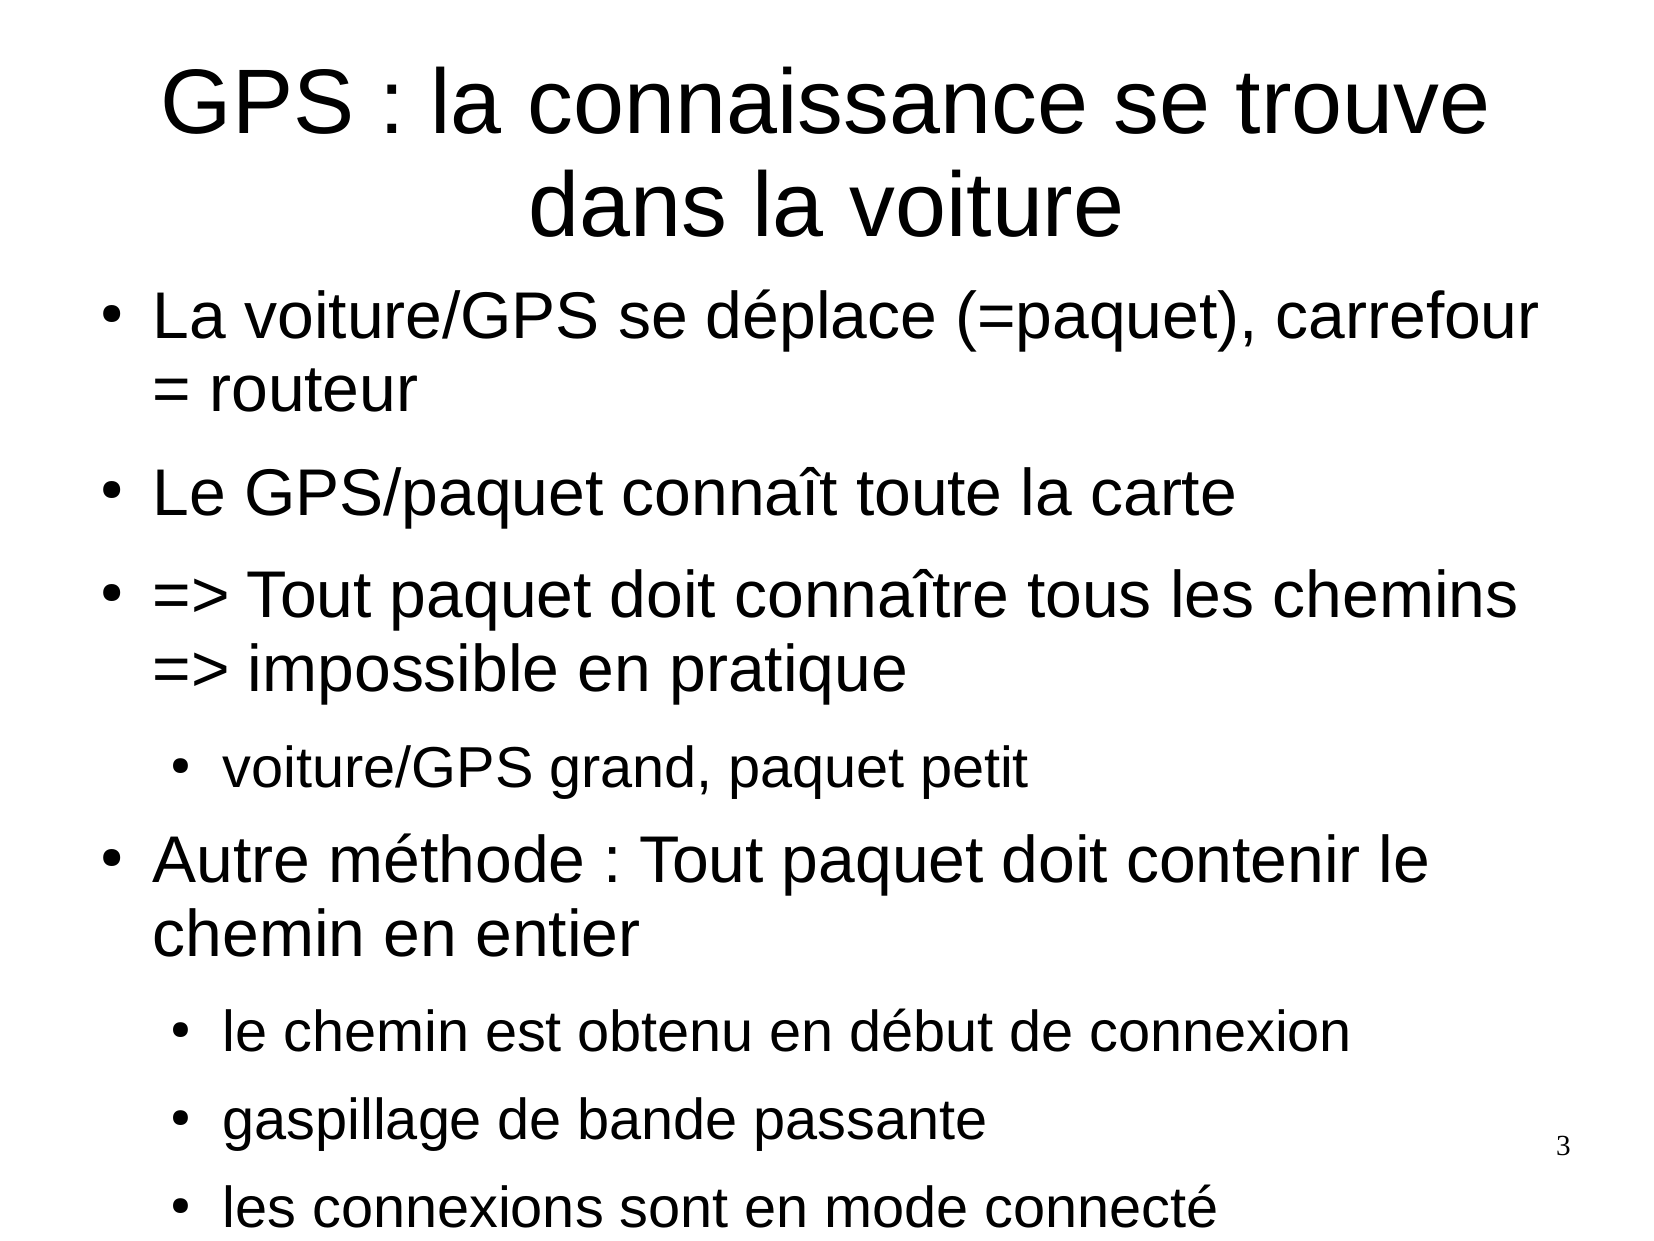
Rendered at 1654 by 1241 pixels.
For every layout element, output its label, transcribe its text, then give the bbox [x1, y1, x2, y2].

list La voiture/GPS se déplace (=paquet), carrefour = routeur Le GPS/paquet connaît toute la carte => Tout paquet doit connaître tous les chemins => impossible en pratique voiture/GPS grand, paquet petit Autre méthode : Tout paquet doit contenir le chemin en entier le chemin est obtenu en début de connexion gaspillage de bande passante les connexions sont en mode connecté [82, 278, 1571, 1241]
title GPS : la connaissance se trouve dans la voiture [82, 50, 1571, 256]
